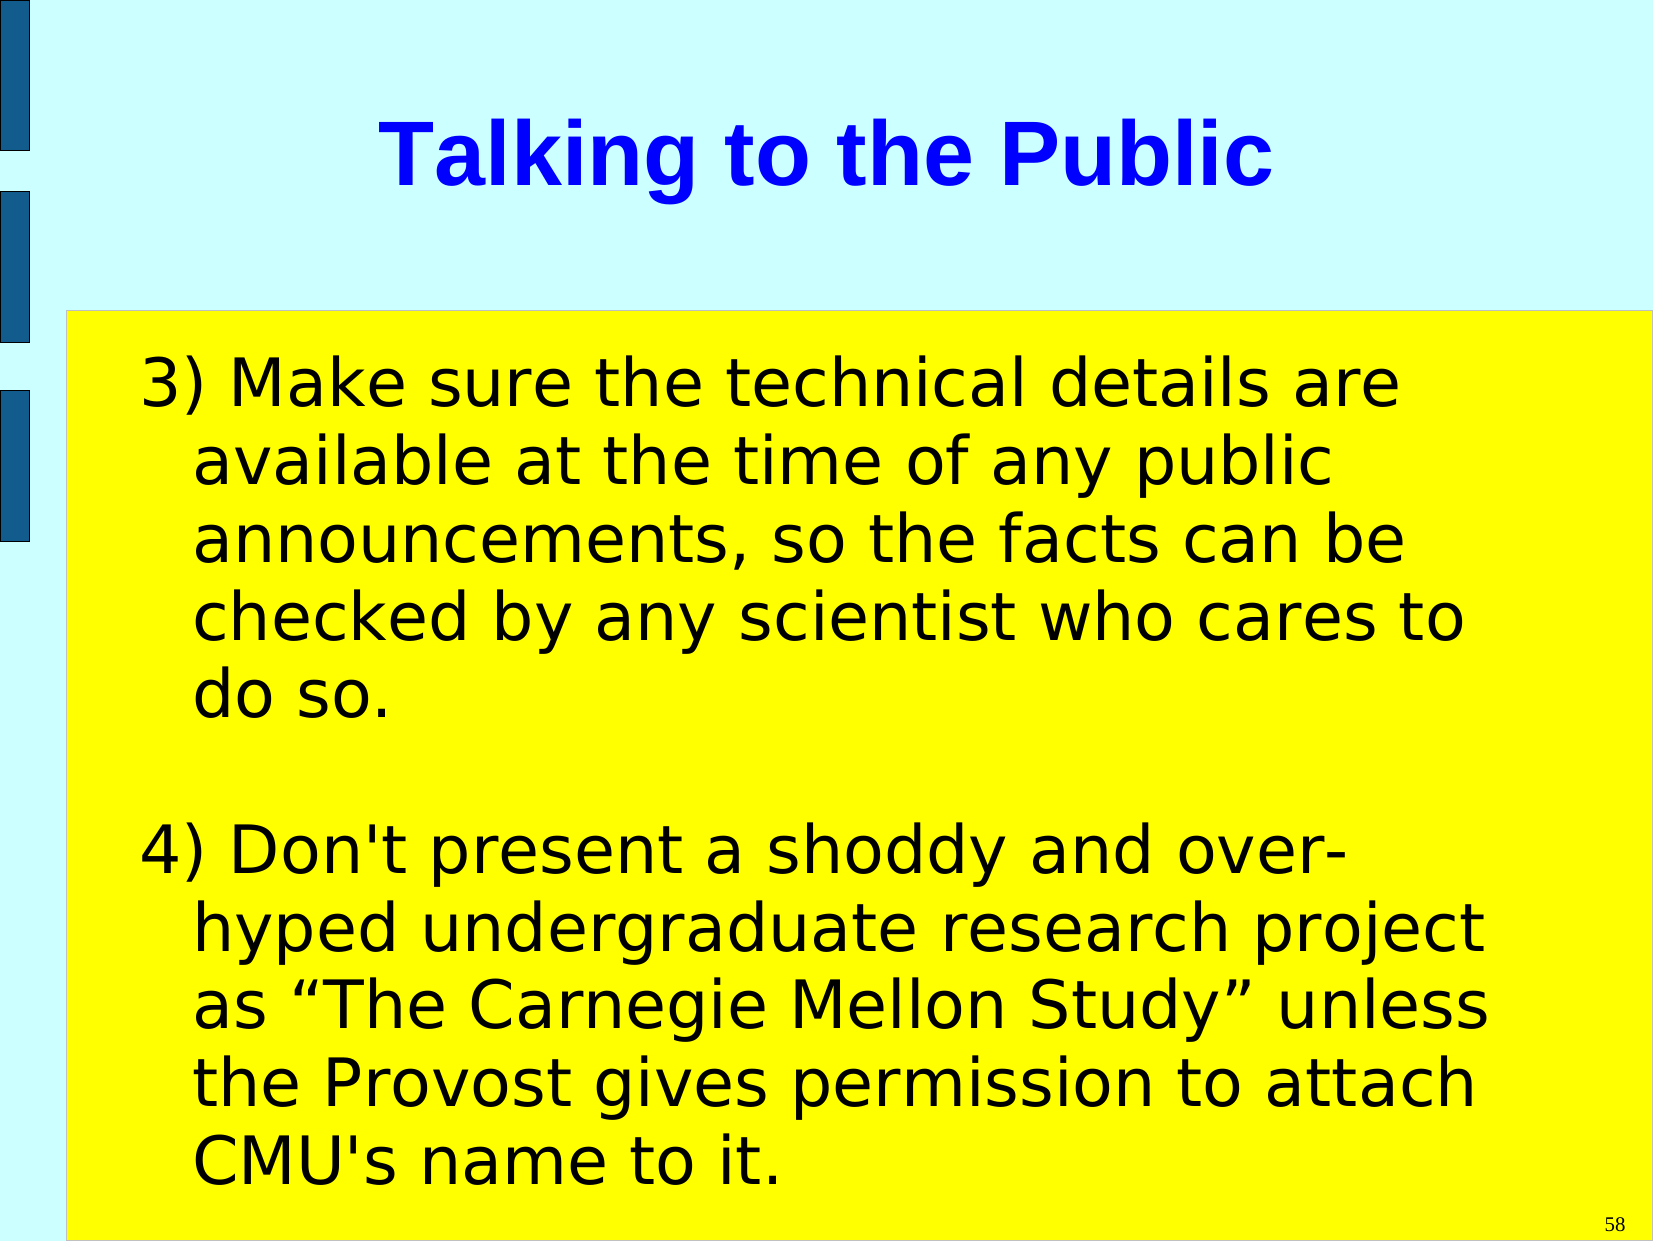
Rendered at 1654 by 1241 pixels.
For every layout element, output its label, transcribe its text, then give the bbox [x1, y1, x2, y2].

list 3) Make sure the technical details are available at the time of any public announcements, so the facts can be checked by any scientist who cares to do so. 4) Don't present a shoddy and over-hyped undergraduate research project as “The Carnegie Mellon Study” unless the Provost gives permission to attach CMU's name to it. [121, 344, 1534, 1201]
title Talking to the Public [121, 49, 1534, 258]
